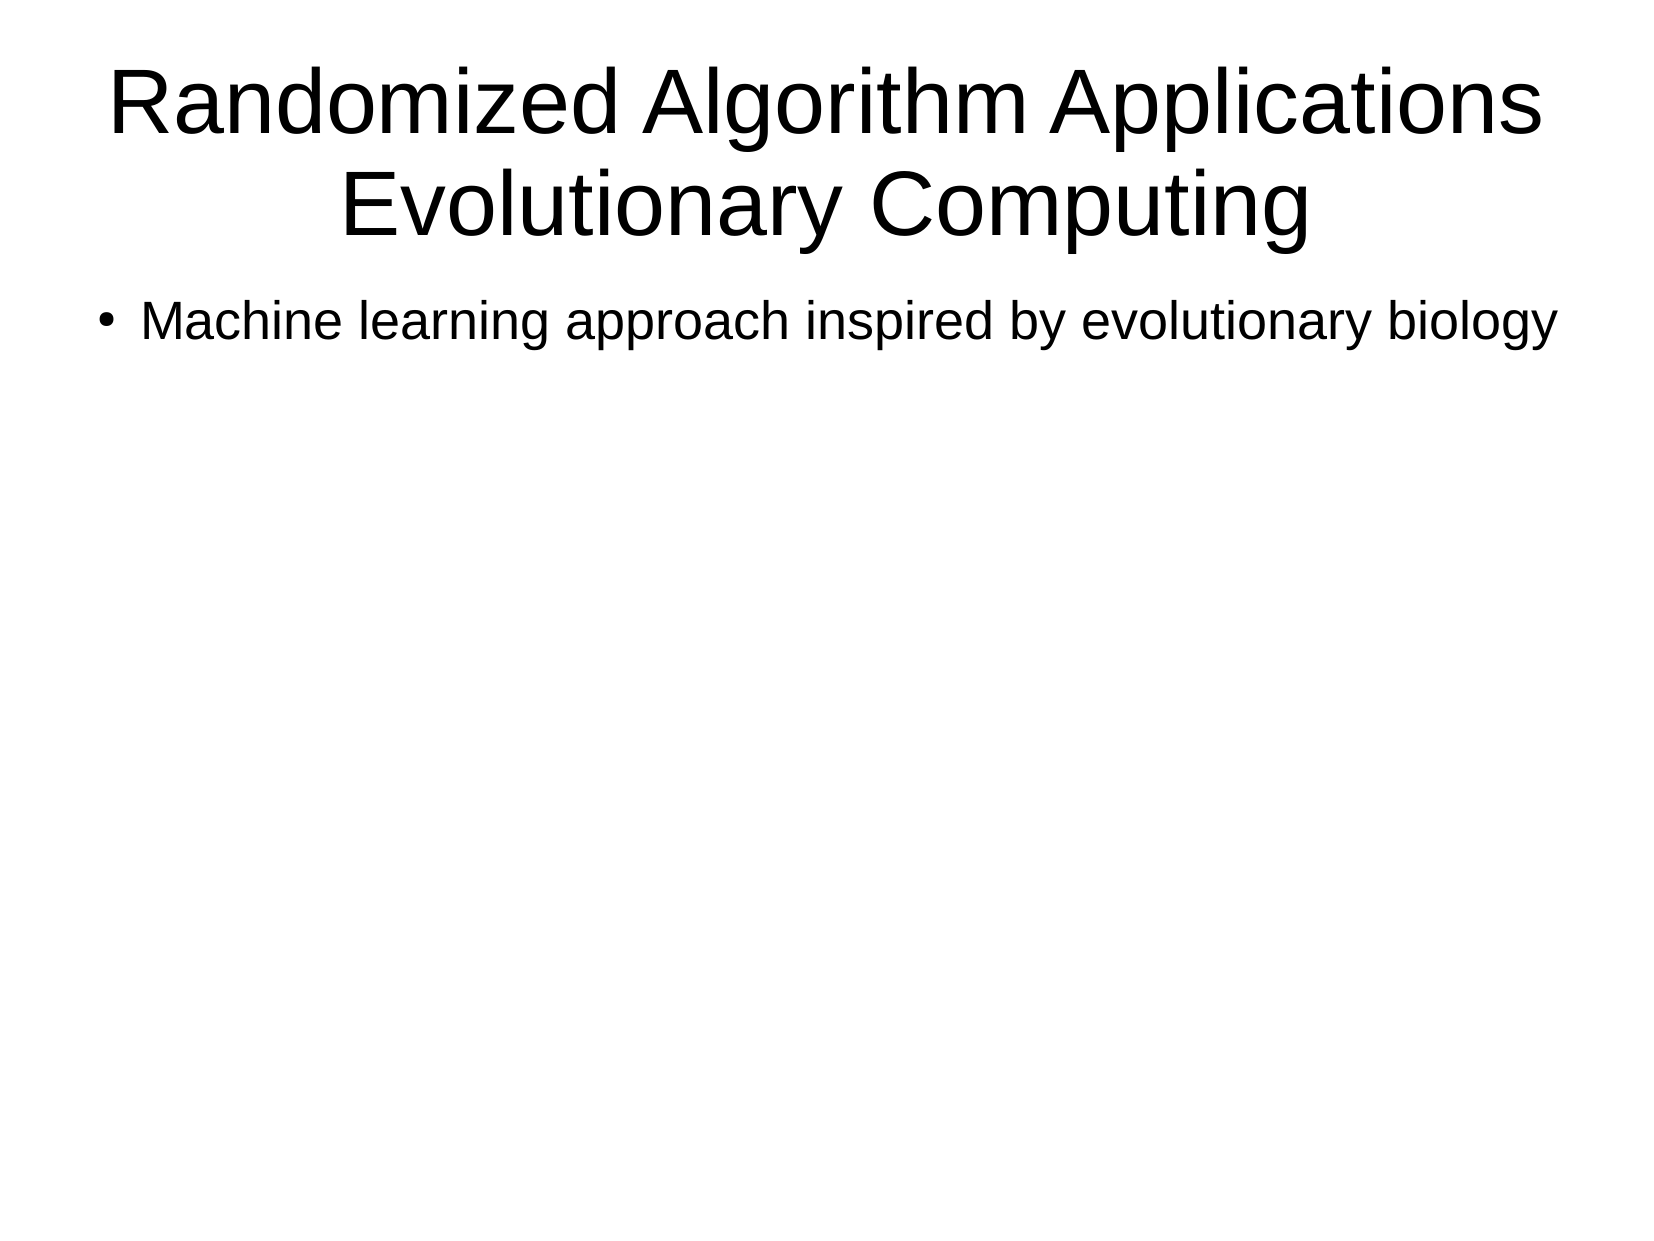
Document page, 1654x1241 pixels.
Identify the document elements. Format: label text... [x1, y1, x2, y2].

list Machine learning approach inspired by evolutionary biology [82, 290, 1571, 1177]
title Randomized Algorithm Applications Evolutionary Computing [82, 49, 1571, 257]
